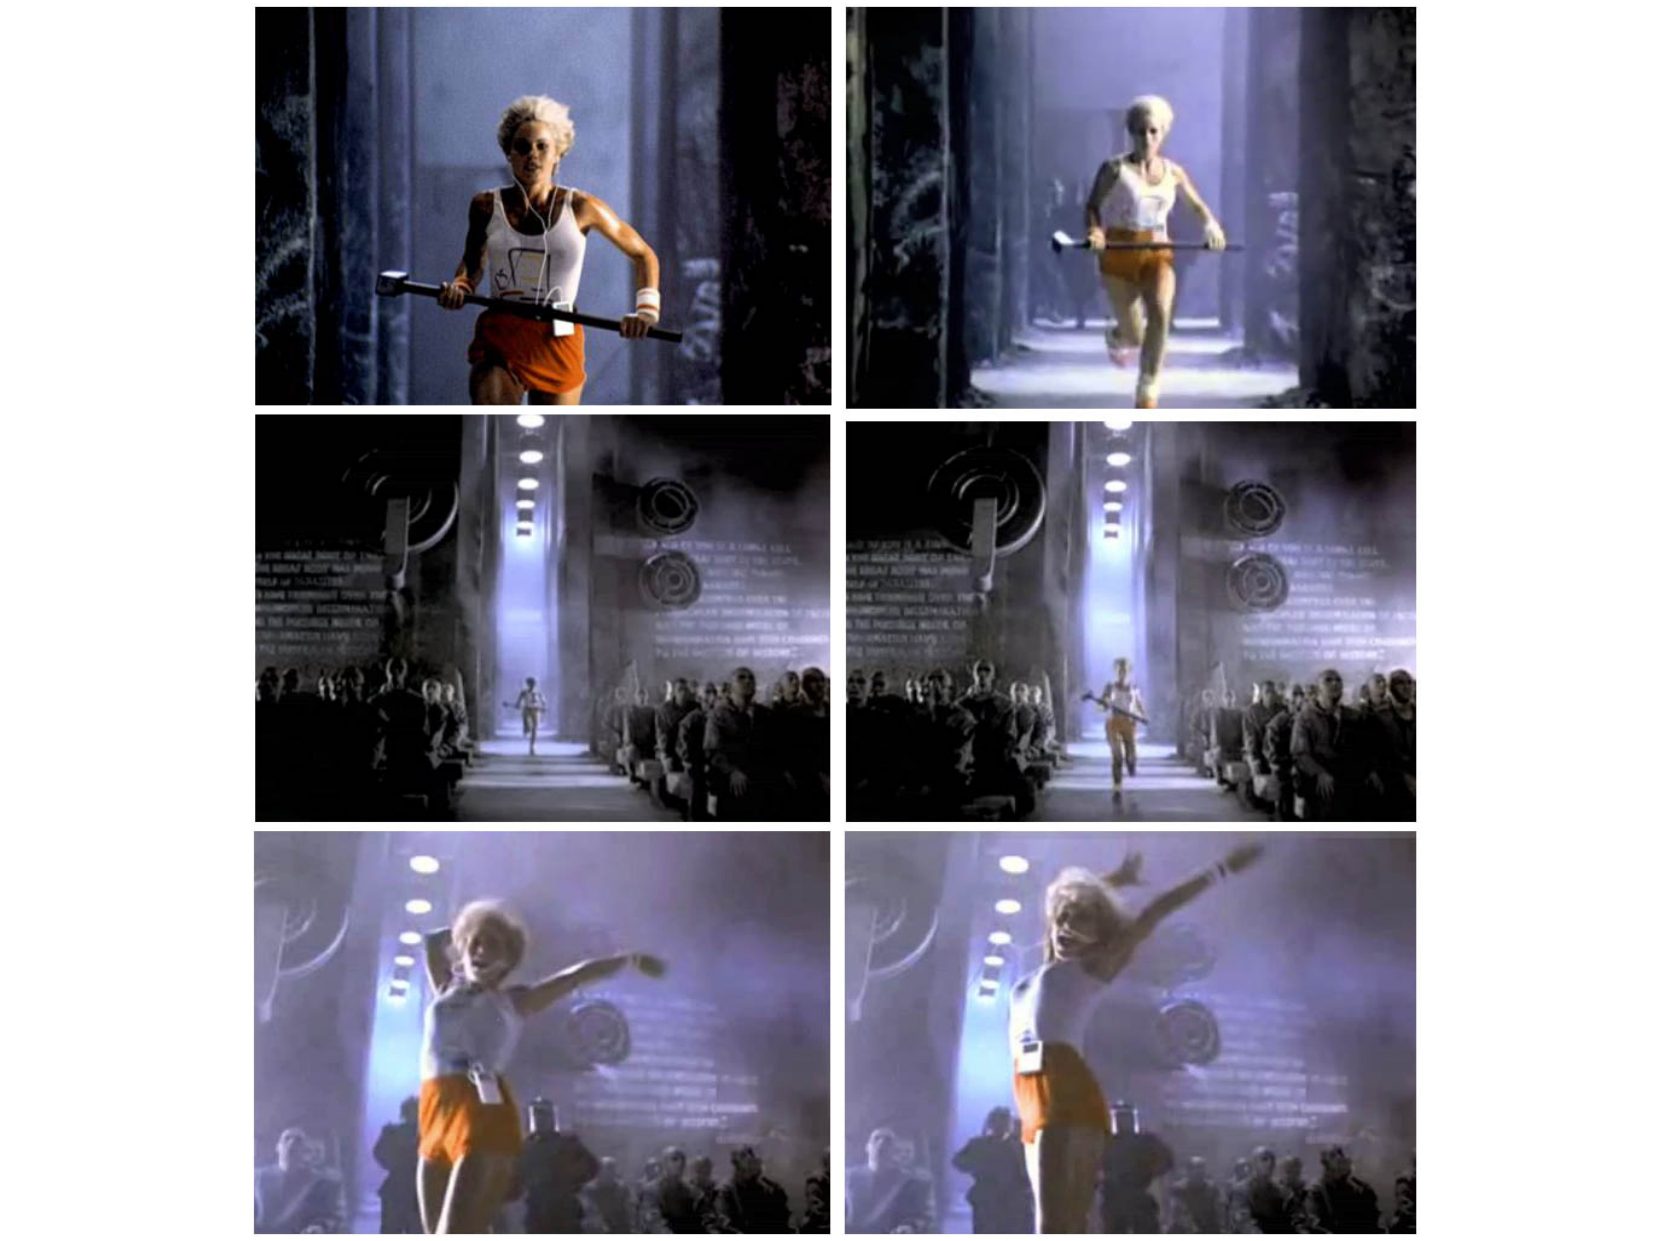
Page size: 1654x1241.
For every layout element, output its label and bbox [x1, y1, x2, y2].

picture [242, 0, 1426, 1241]
